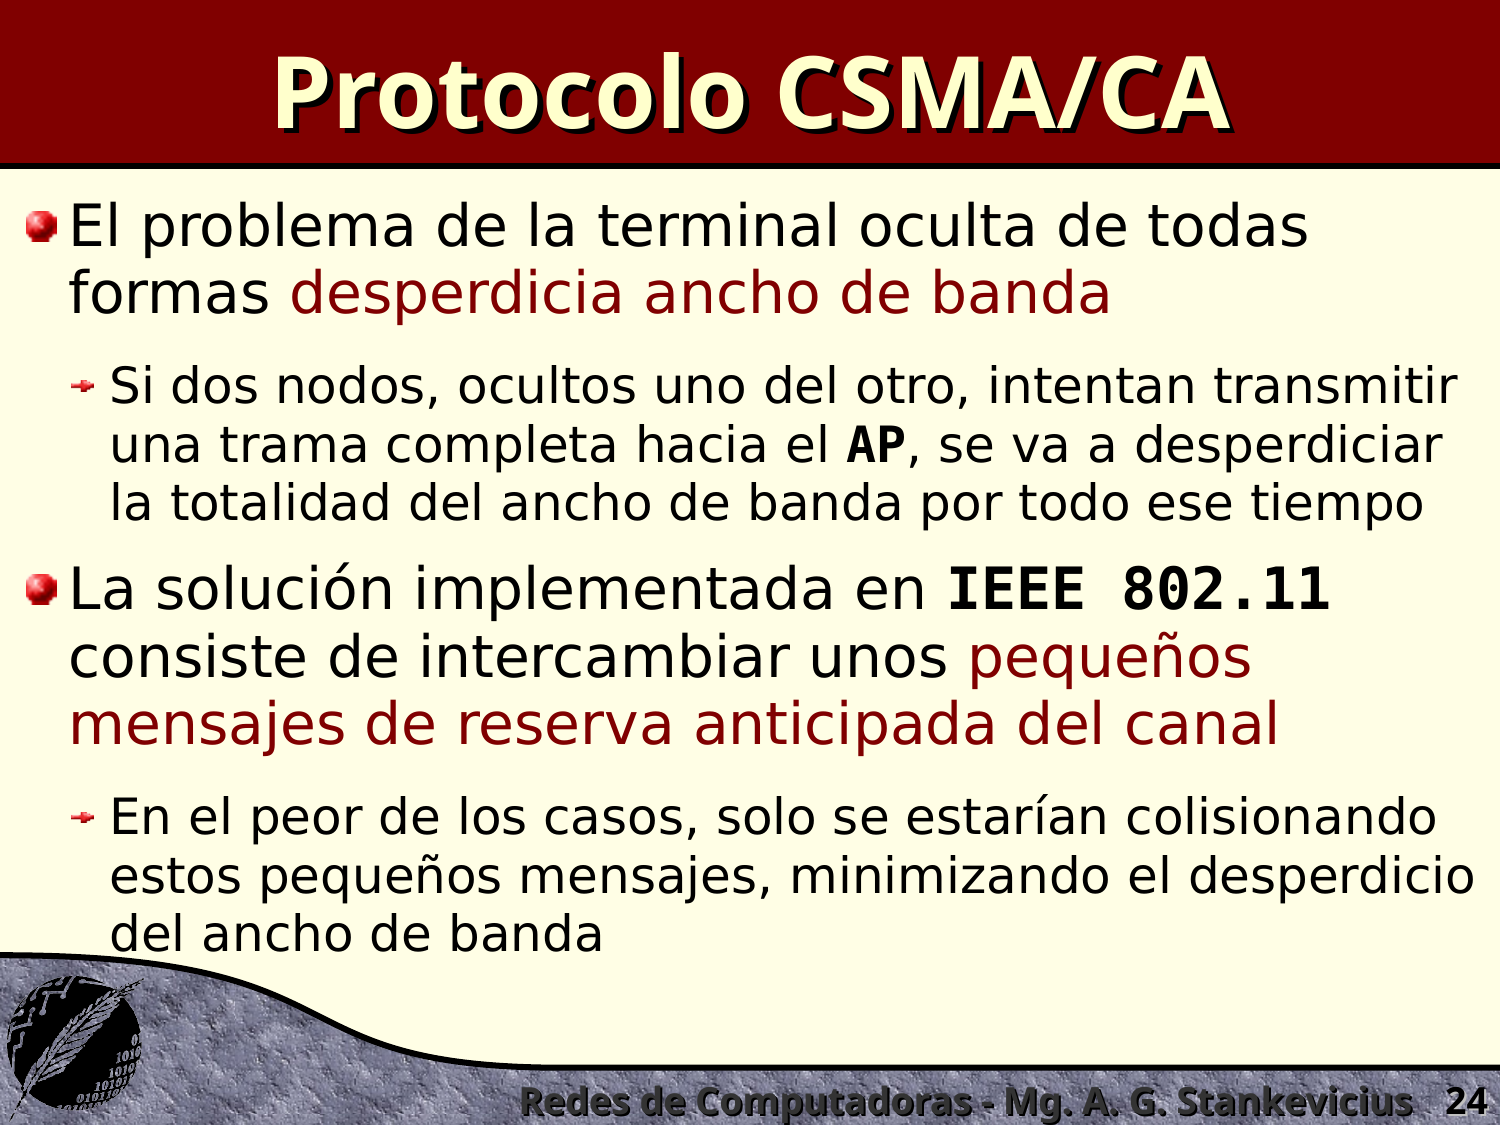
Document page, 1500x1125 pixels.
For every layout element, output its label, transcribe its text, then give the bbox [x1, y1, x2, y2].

title Protocolo CSMA/CA [15, 5, 1485, 160]
picture [0, 959, 1500, 1125]
picture [1047, 1100, 1054, 1110]
list El problema de la terminal oculta de todas formas desperdicia ancho de banda Si dos nodos, ocultos uno del otro, intentan transmitir una trama completa hacia el AP, se va a desperdiciar la totalidad del ancho de banda por todo ese tiempo La solución implementada en IEEE 802.11 consiste de intercambiar unos pequeños mensajes de reserva anticipada del canal En el peor de los casos, solo se estarían colisionando estos pequeños mensajes, minimizando el desperdicio del ancho de banda [11, 192, 1486, 967]
picture [790, 1100, 795, 1110]
